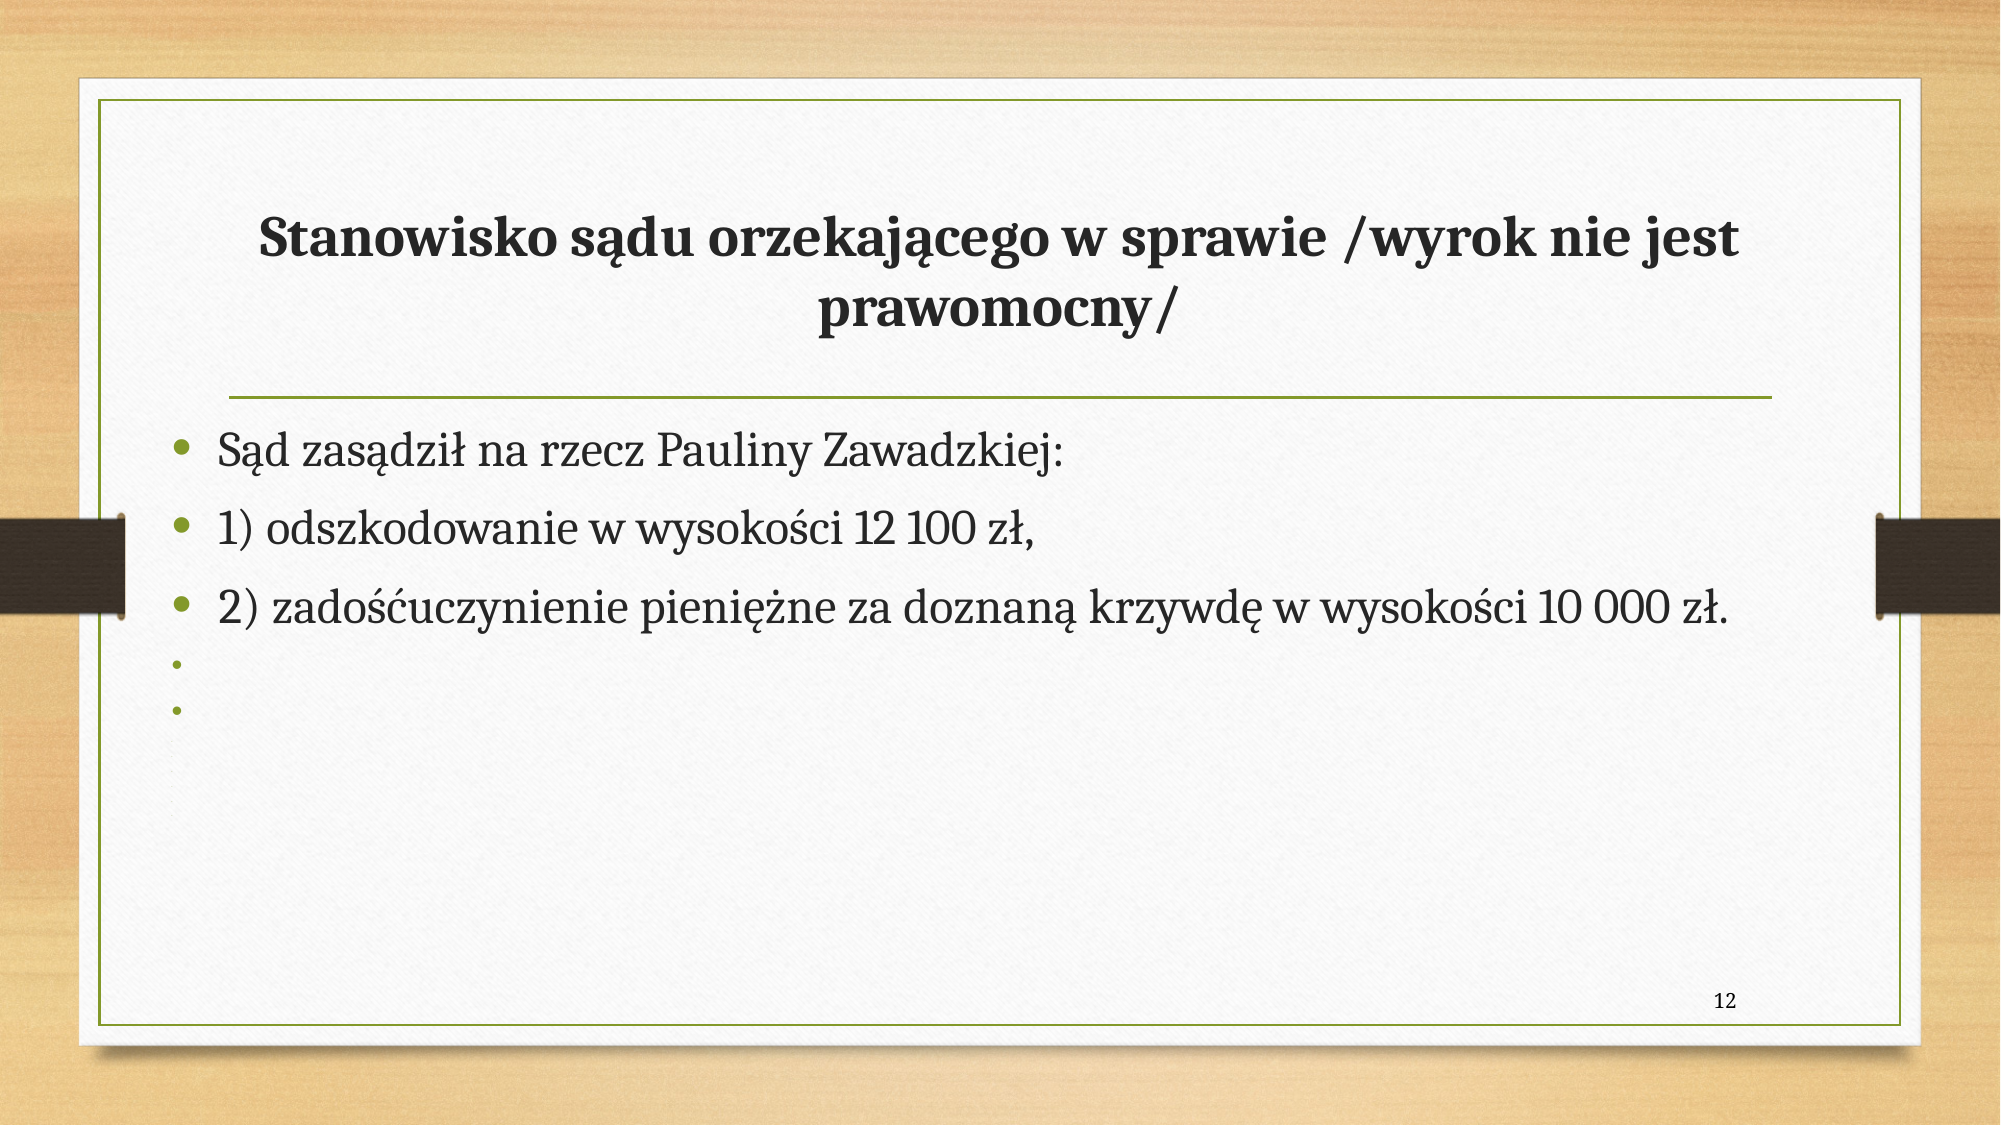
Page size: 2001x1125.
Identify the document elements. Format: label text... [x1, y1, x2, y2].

title Stanowisko sądu orzekającego w sprawie /wyrok nie jest prawomocny/ [212, 161, 1788, 376]
list Sąd zasądził na rzecz Pauliny Zawadzkiej: 1) odszkodowanie w wysokości 12 100 zł, 2) zadośćuczynienie pieniężne za doznaną krzywdę w wysokości 10 000 zł. [156, 402, 1907, 964]
text_box [1698, 979, 1788, 1026]
